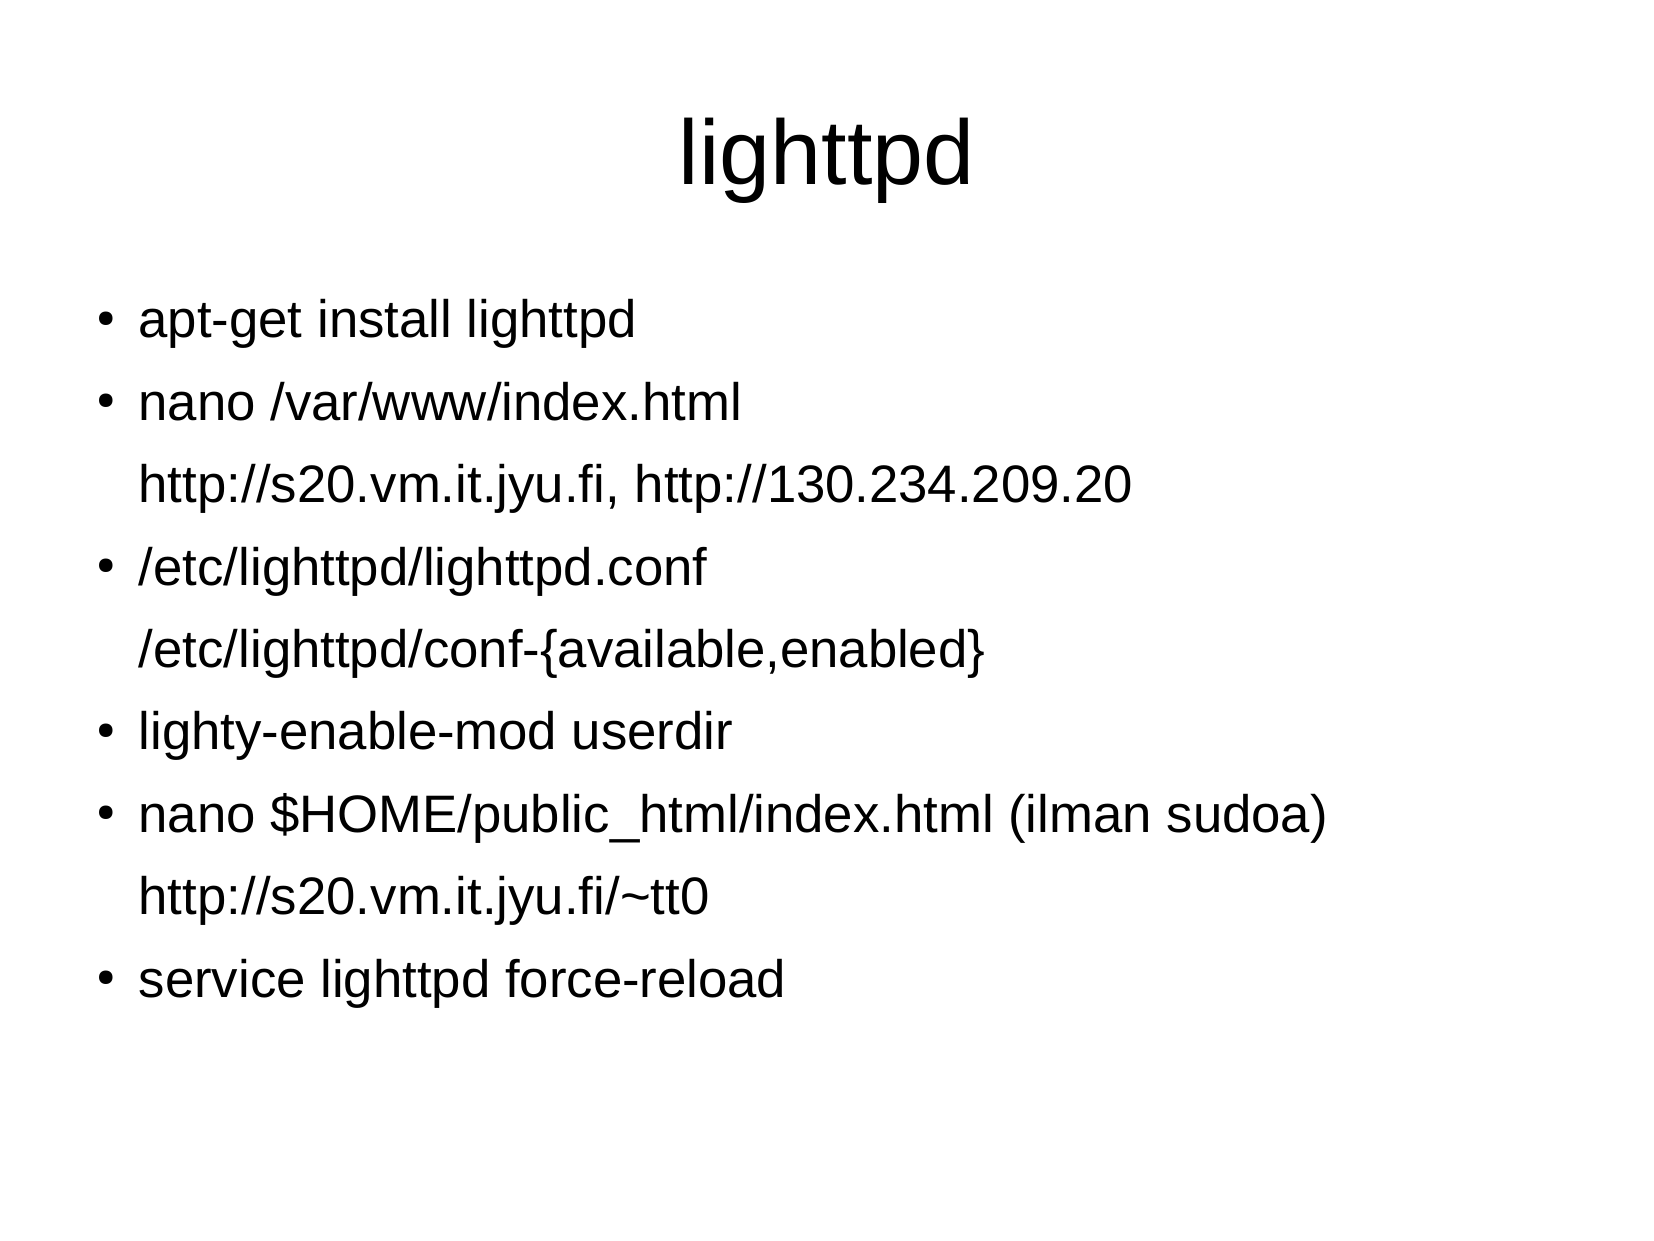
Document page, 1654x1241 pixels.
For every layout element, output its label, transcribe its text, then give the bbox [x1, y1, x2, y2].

title lighttpd [82, 49, 1571, 257]
list apt-get install lighttpd nano /var/www/index.html http://s20.vm.it.jyu.fi, http://130.234.209.20 /etc/lighttpd/lighttpd.conf /etc/lighttpd/conf-{available,enabled} lighty-enable-mod userdir nano $HOME/public_html/index.html (ilman sudoa) http://s20.vm.it.jyu.fi/~tt0 service lighttpd force-reload [82, 290, 1571, 1010]
